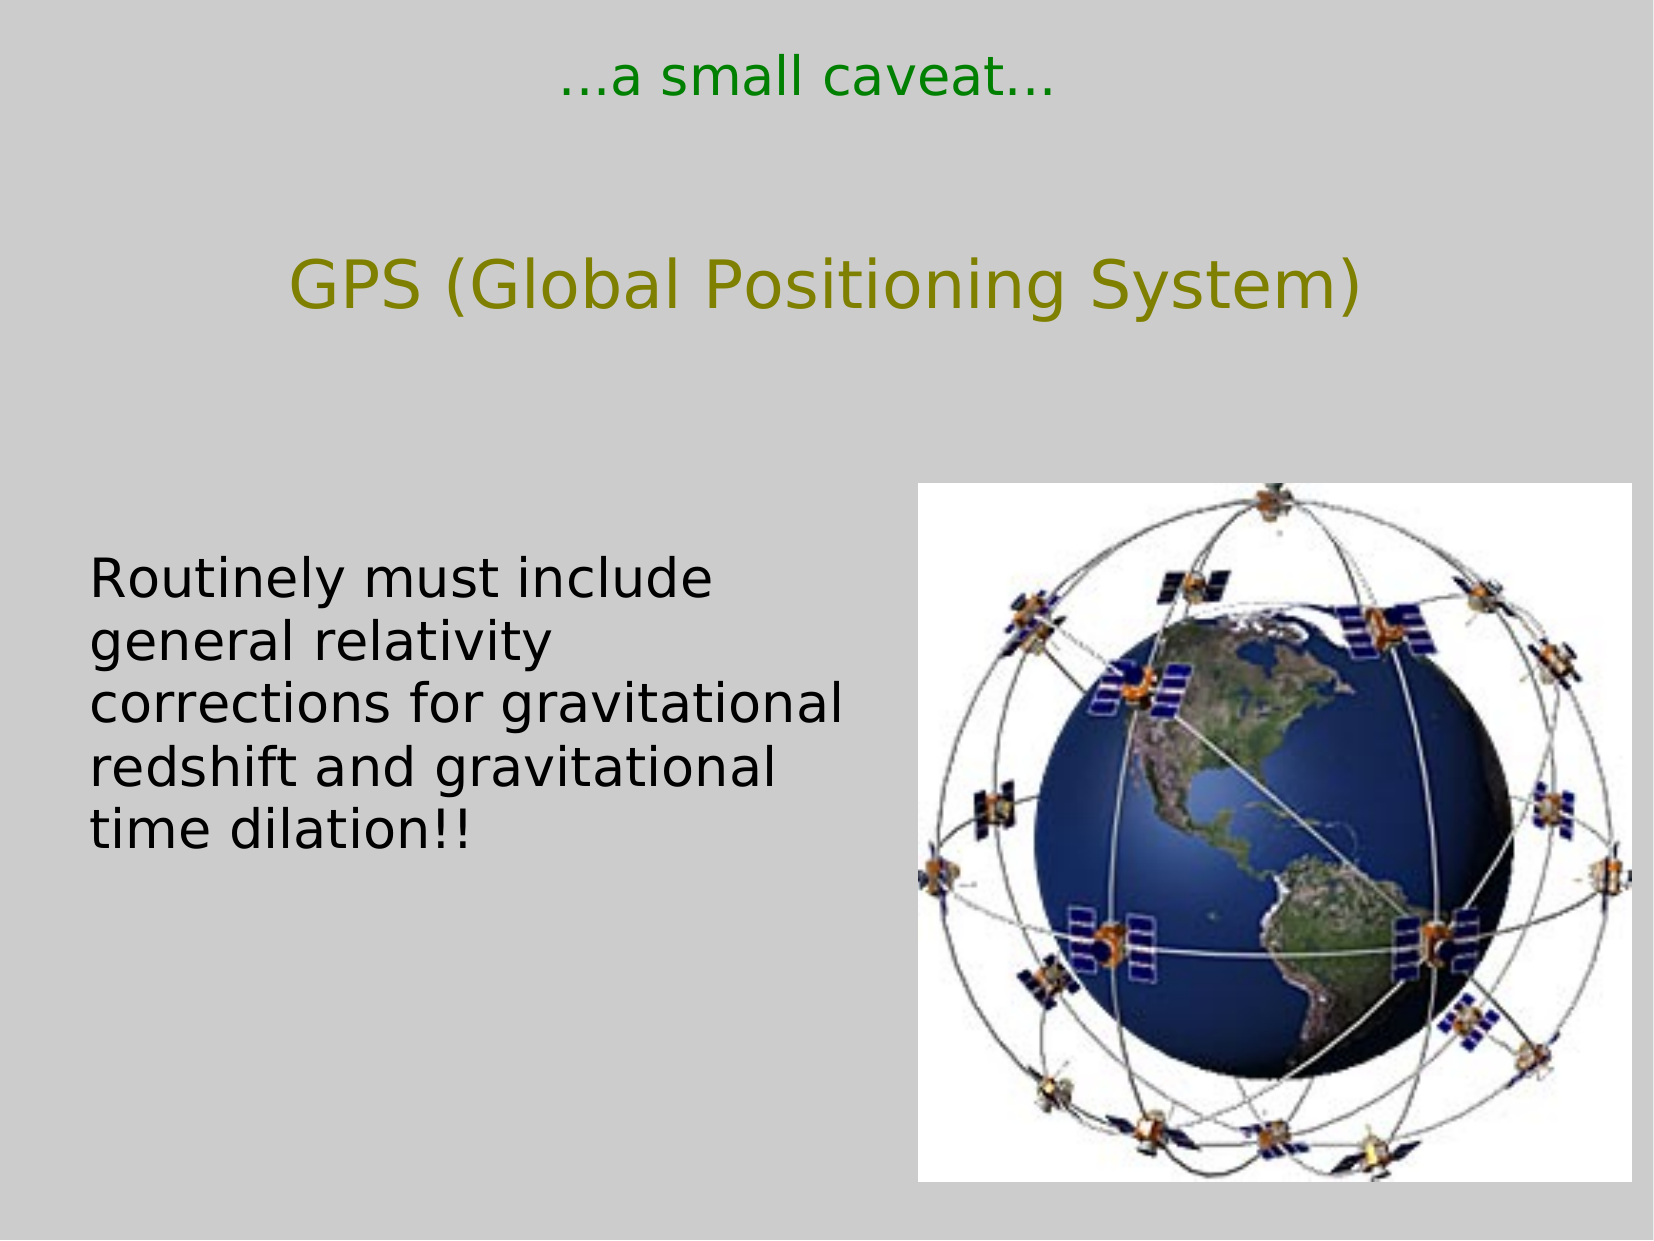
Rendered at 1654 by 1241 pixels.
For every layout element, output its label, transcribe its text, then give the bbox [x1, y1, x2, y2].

picture [918, 483, 1632, 1182]
text_box ...a small caveat... [544, 37, 1073, 116]
text_box Routinely must include general relativity corrections for gravitational redshift and gravitational time dilation!! [75, 539, 882, 870]
text_box GPS (Global Positioning System) [273, 239, 1380, 332]
